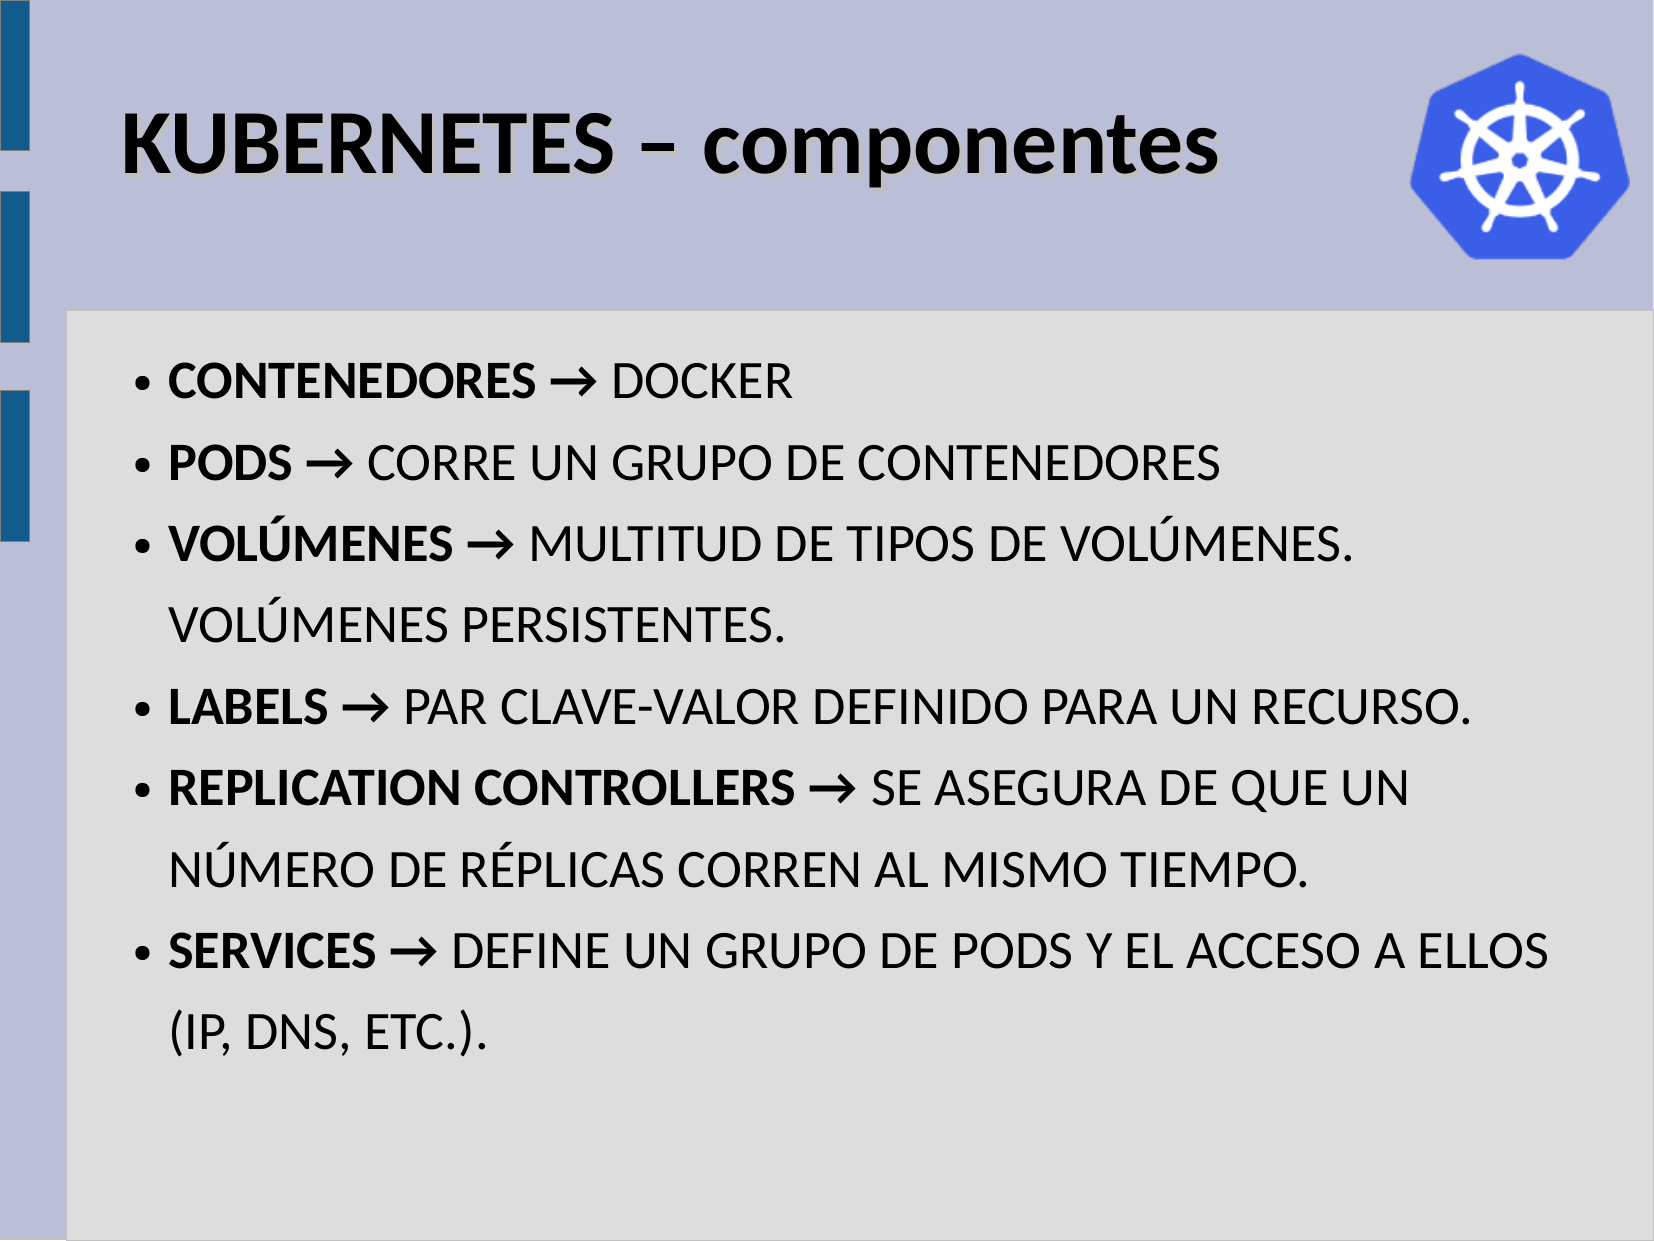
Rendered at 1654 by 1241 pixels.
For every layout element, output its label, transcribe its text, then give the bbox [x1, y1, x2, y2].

text_box KUBERNETES – componentes [106, 97, 1381, 225]
text_box CONTENEDORES → DOCKER PODS → CORRE UN GRUPO DE CONTENEDORES VOLÚMENES → MULTITUD DE TIPOS DE VOLÚMENES. VOLÚMENES PERSISTENTES. LABELS → PAR CLAVE-VALOR DEFINIDO PARA UN RECURSO. REPLICATION CONTROLLERS → SE ASEGURA DE QUE UN NÚMERO DE RÉPLICAS CORREN AL MISMO TIEMPO. SERVICES → DEFINE UN GRUPO DE PODS Y EL ACCESO A ELLOS (IP, DNS, ETC.). [118, 323, 1583, 1241]
picture [1381, 47, 1654, 267]
